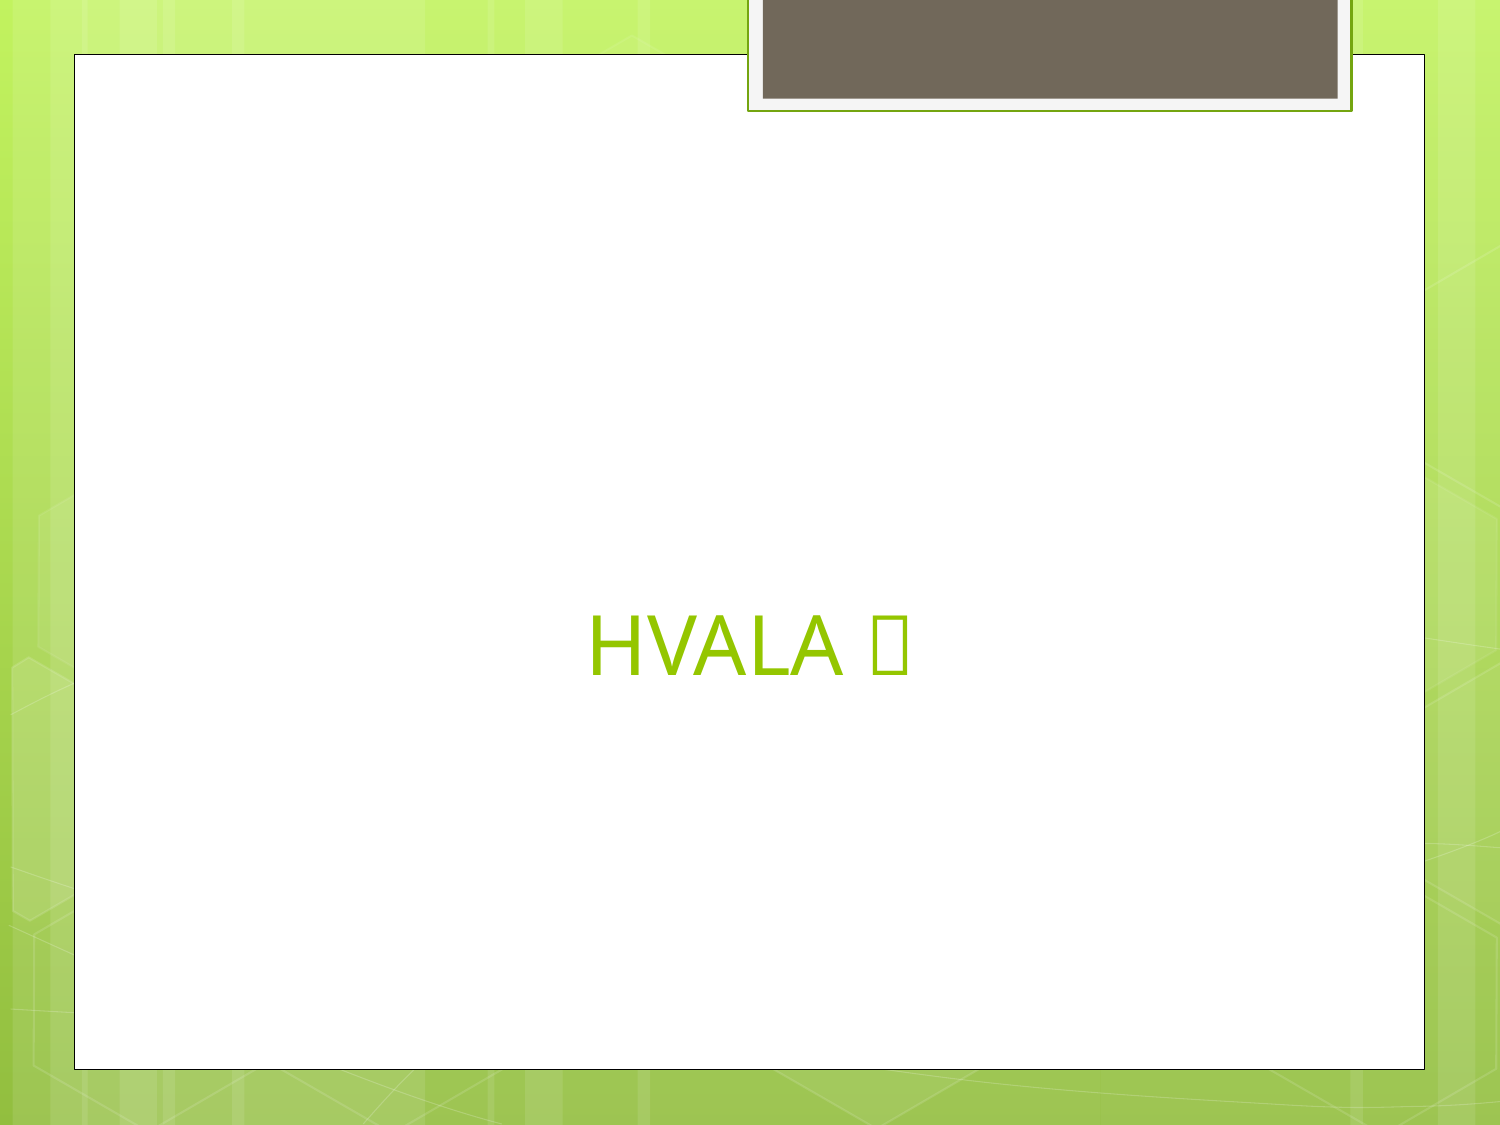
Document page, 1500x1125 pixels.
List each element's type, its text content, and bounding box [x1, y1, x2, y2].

title HVALA  [206, 475, 1296, 700]
